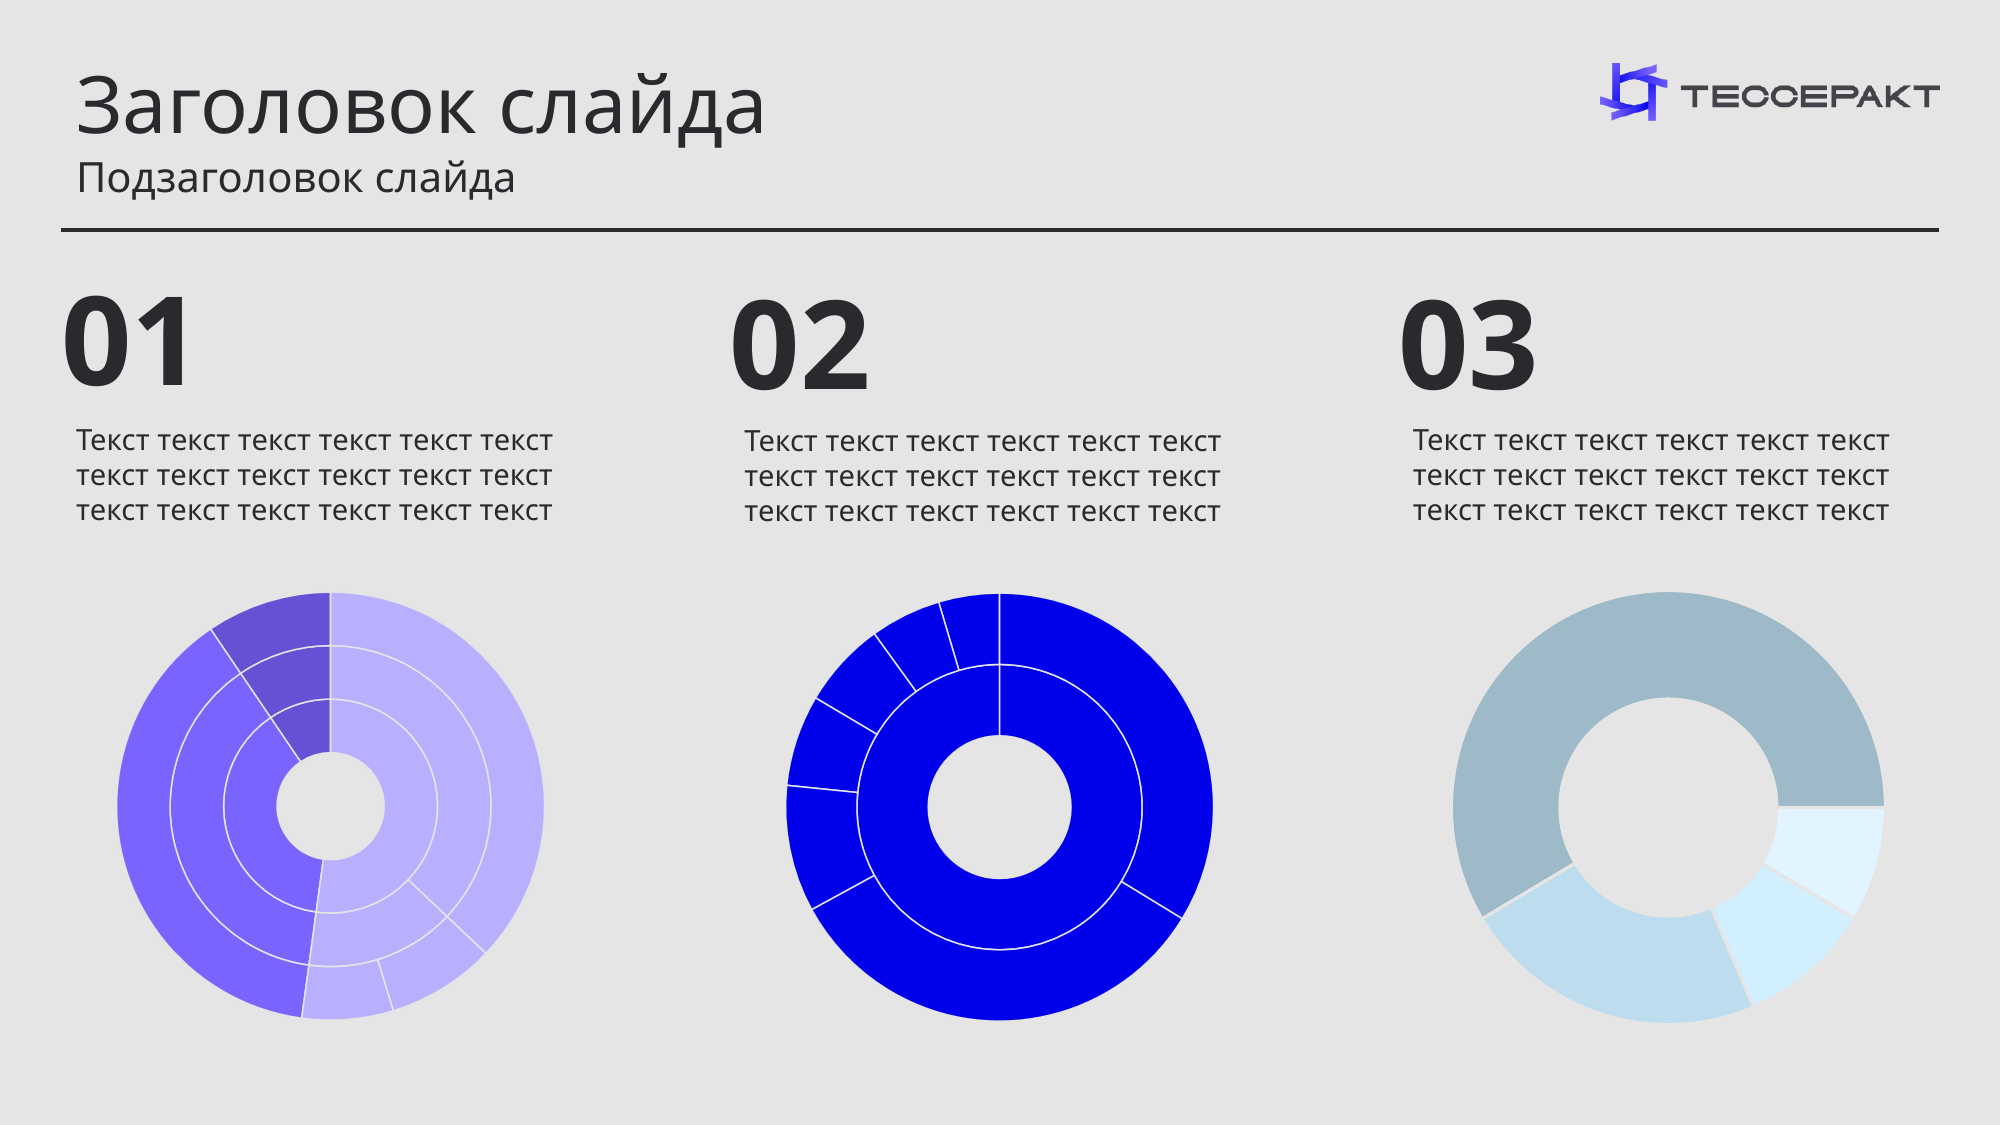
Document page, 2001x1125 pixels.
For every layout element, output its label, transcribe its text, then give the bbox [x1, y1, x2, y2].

chart [1397, 581, 1940, 1034]
list 02 [682, 258, 957, 423]
title Заголовок слайда [60, 63, 1445, 159]
picture [729, 581, 1271, 1034]
picture [60, 580, 603, 1034]
picture [1600, 63, 1940, 121]
list Текст текст текст текст текст текст текст текст текст текст текст текст текст текст текст текст текст текст [60, 413, 603, 549]
list Подзаголовок слайда [60, 152, 768, 237]
list Текст текст текст текст текст текст текст текст текст текст текст текст текст текст текст текст текст текст [729, 414, 1271, 550]
list Текст текст текст текст текст текст текст текст текст текст текст текст текст текст текст текст текст текст [1397, 413, 1940, 549]
list 03 [1350, 258, 1625, 423]
list 01 [13, 254, 288, 419]
